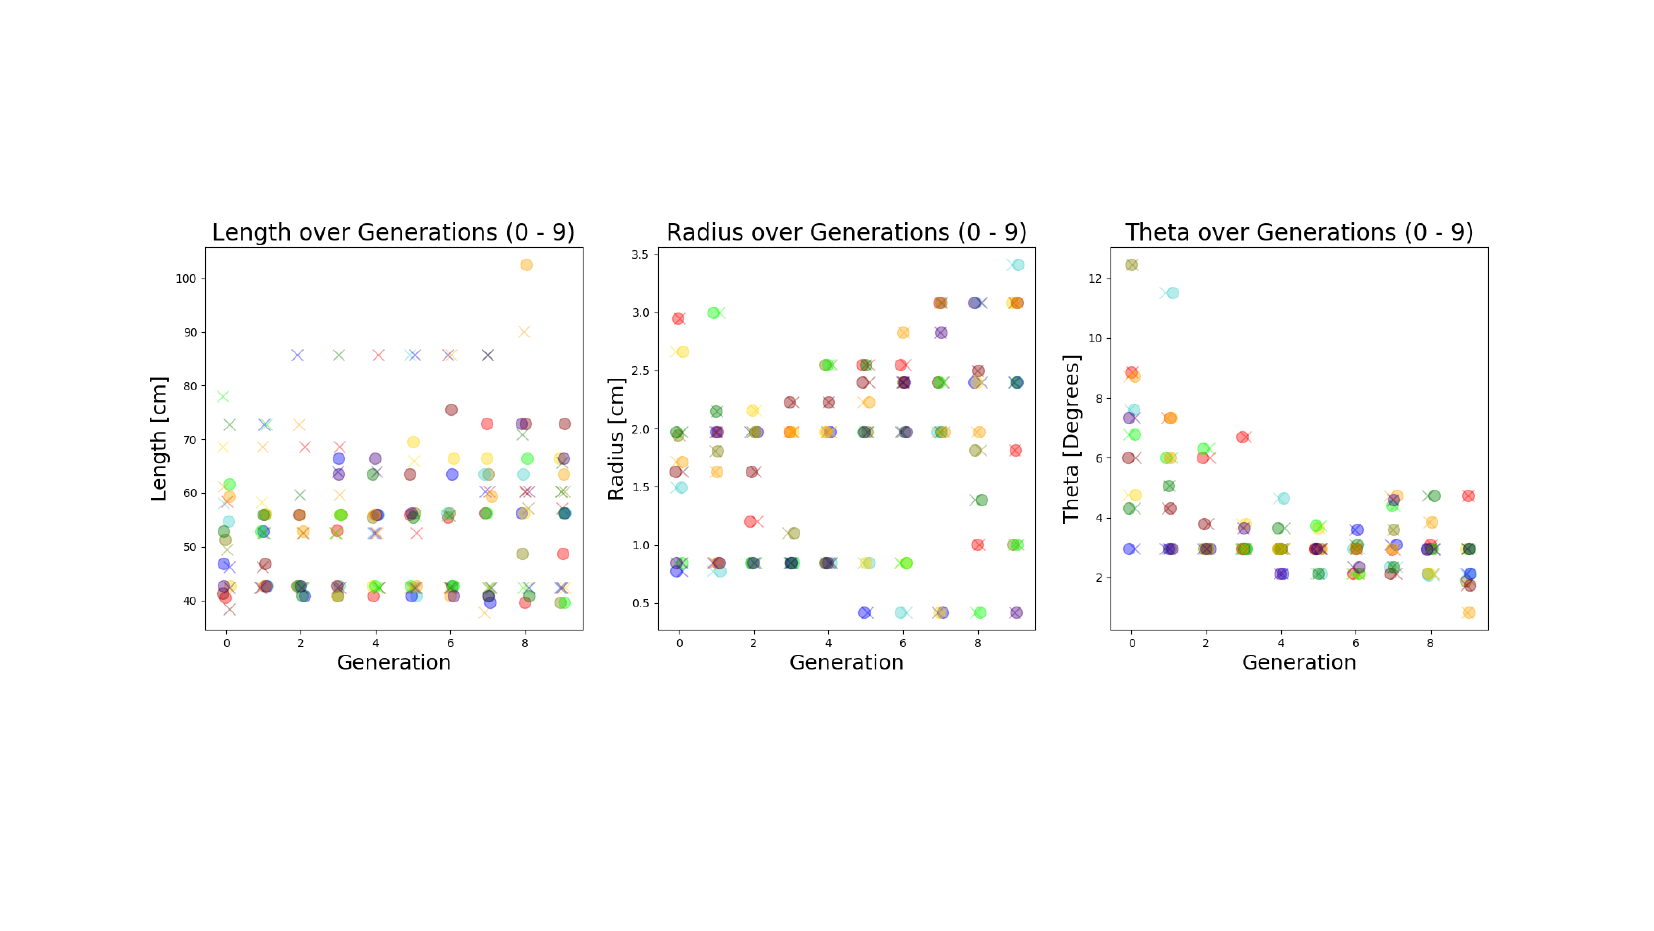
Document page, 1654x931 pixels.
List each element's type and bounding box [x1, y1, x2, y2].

picture [0, 187, 1653, 685]
